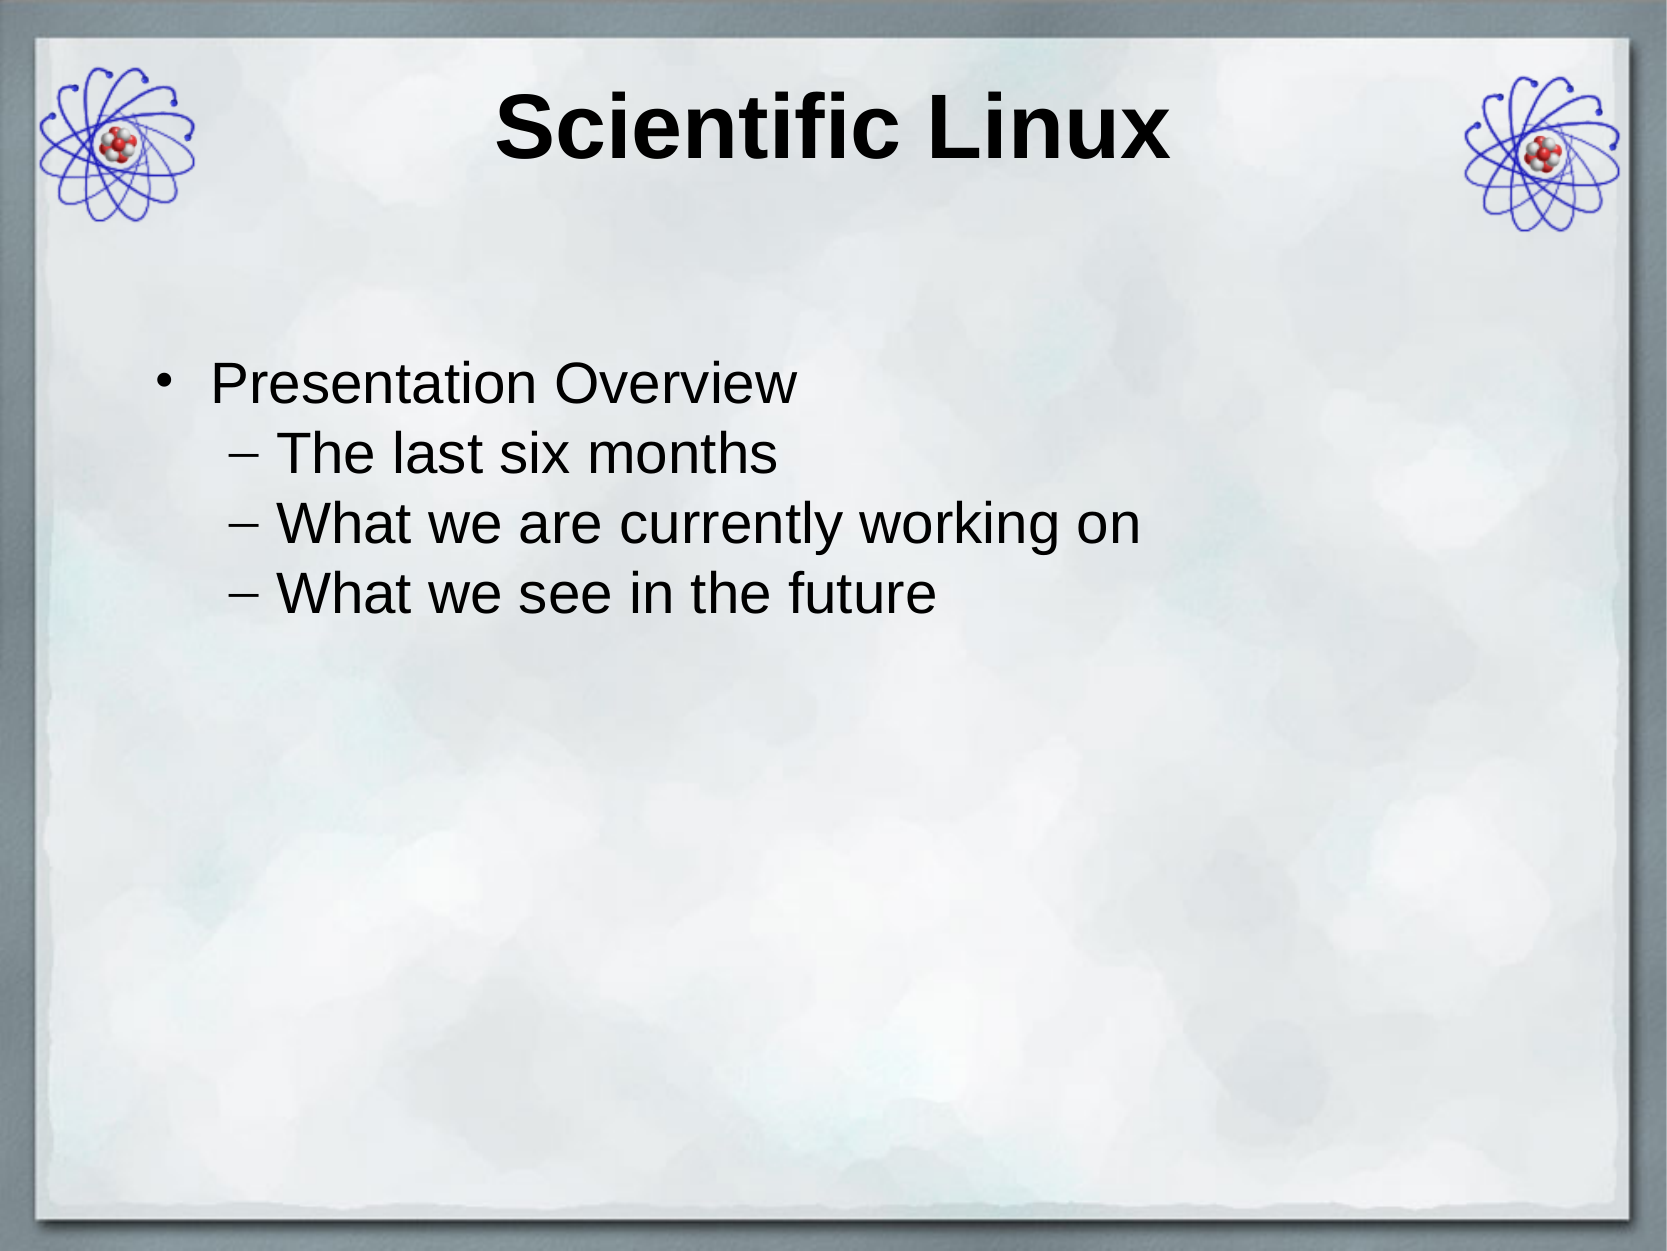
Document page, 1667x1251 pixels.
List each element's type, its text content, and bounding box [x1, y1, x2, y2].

text_box Presentation Overview The last six months What we are currently working on What we see in the future [139, 337, 1528, 938]
title Scientific Linux [289, 75, 1378, 226]
picture [0, 0, 1667, 1251]
